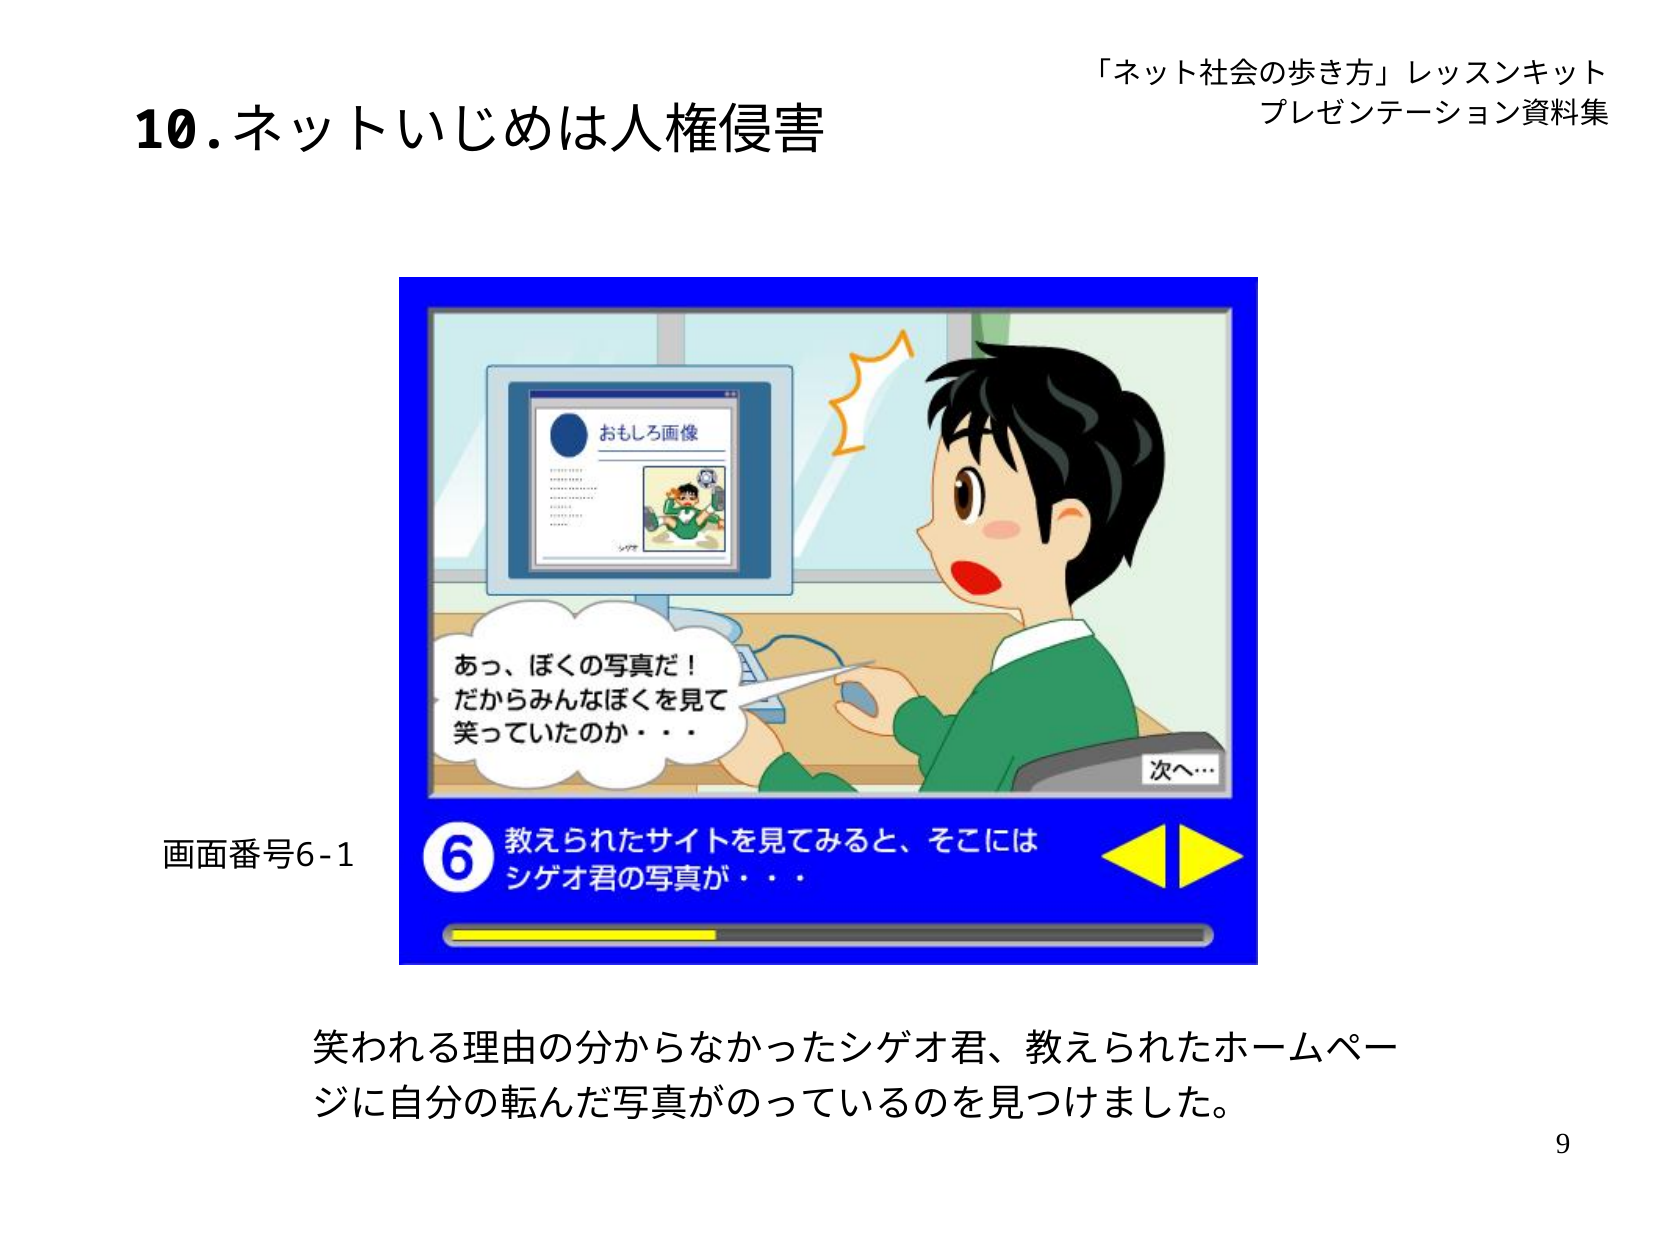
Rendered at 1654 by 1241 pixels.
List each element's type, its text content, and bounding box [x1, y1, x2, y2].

text_box 笑われる理由の分からなかったシゲオ君、教えられたホームページに自分の転んだ写真がのっているのを見つけました。 [298, 1010, 1448, 1135]
text_box 「ネット社会の歩き方」レッスンキット プレゼンテーション資料集 [1062, 44, 1625, 139]
text_box 画面番号6-1 [147, 826, 384, 882]
text_box 10.ネットいじめは人権侵害 [118, 88, 1093, 169]
picture [399, 277, 1258, 965]
